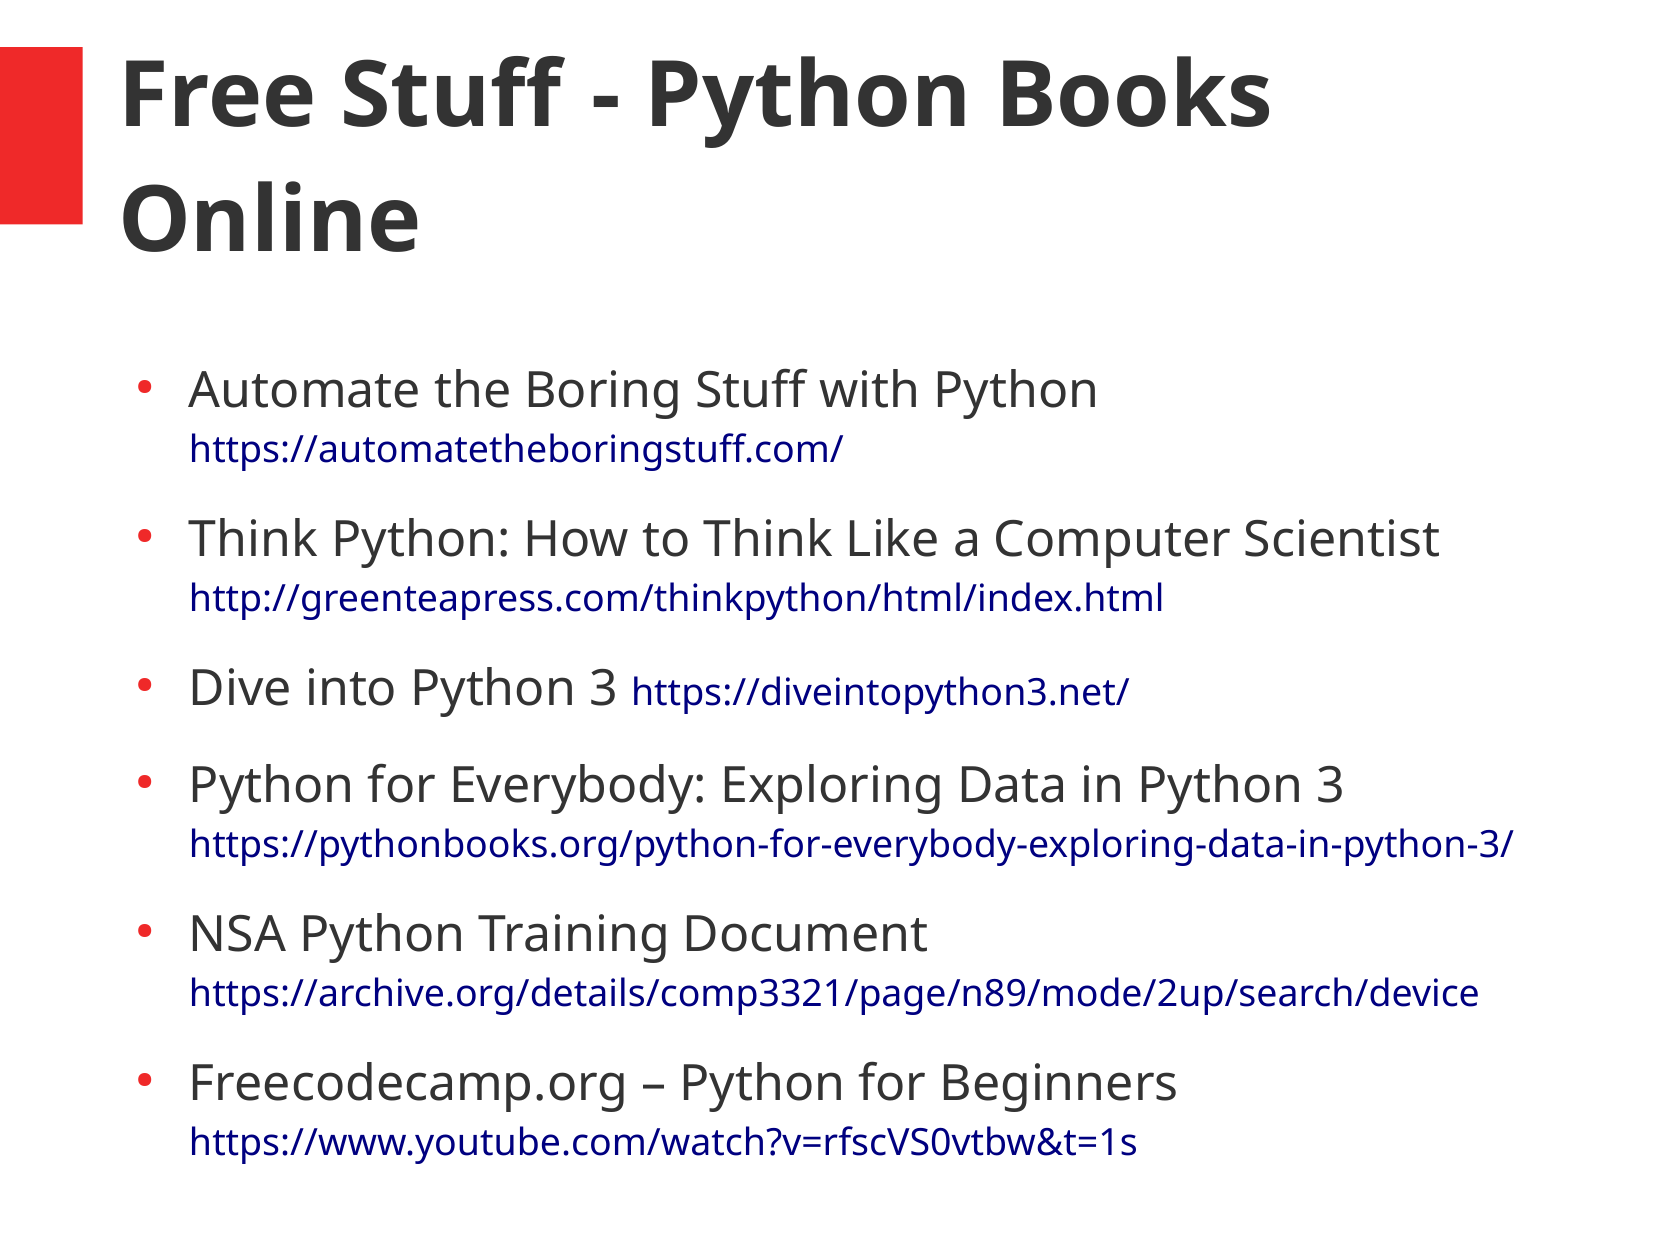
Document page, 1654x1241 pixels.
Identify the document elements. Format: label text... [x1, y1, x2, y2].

title Free Stuff - Python Books Online [118, 0, 1571, 320]
list Automate the Boring Stuff with Python https://automatetheboringstuff.com/ Think Python: How to Think Like a Computer Scientist http://greenteapress.com/thinkpython/html/index.html Dive into Python 3 https://diveintopython3.net/ Python for Everybody: Exploring Data in Python 3 https://pythonbooks.org/python-for-everybody-exploring-data-in-python-3/ NSA Python Training Document https://archive.org/details/comp3321/page/n89/mode/2up/search/device Freecodecamp.org – Python for Beginners https://www.youtube.com/watch?v=rfscVS0vtbw&t=1s [118, 354, 1536, 1074]
